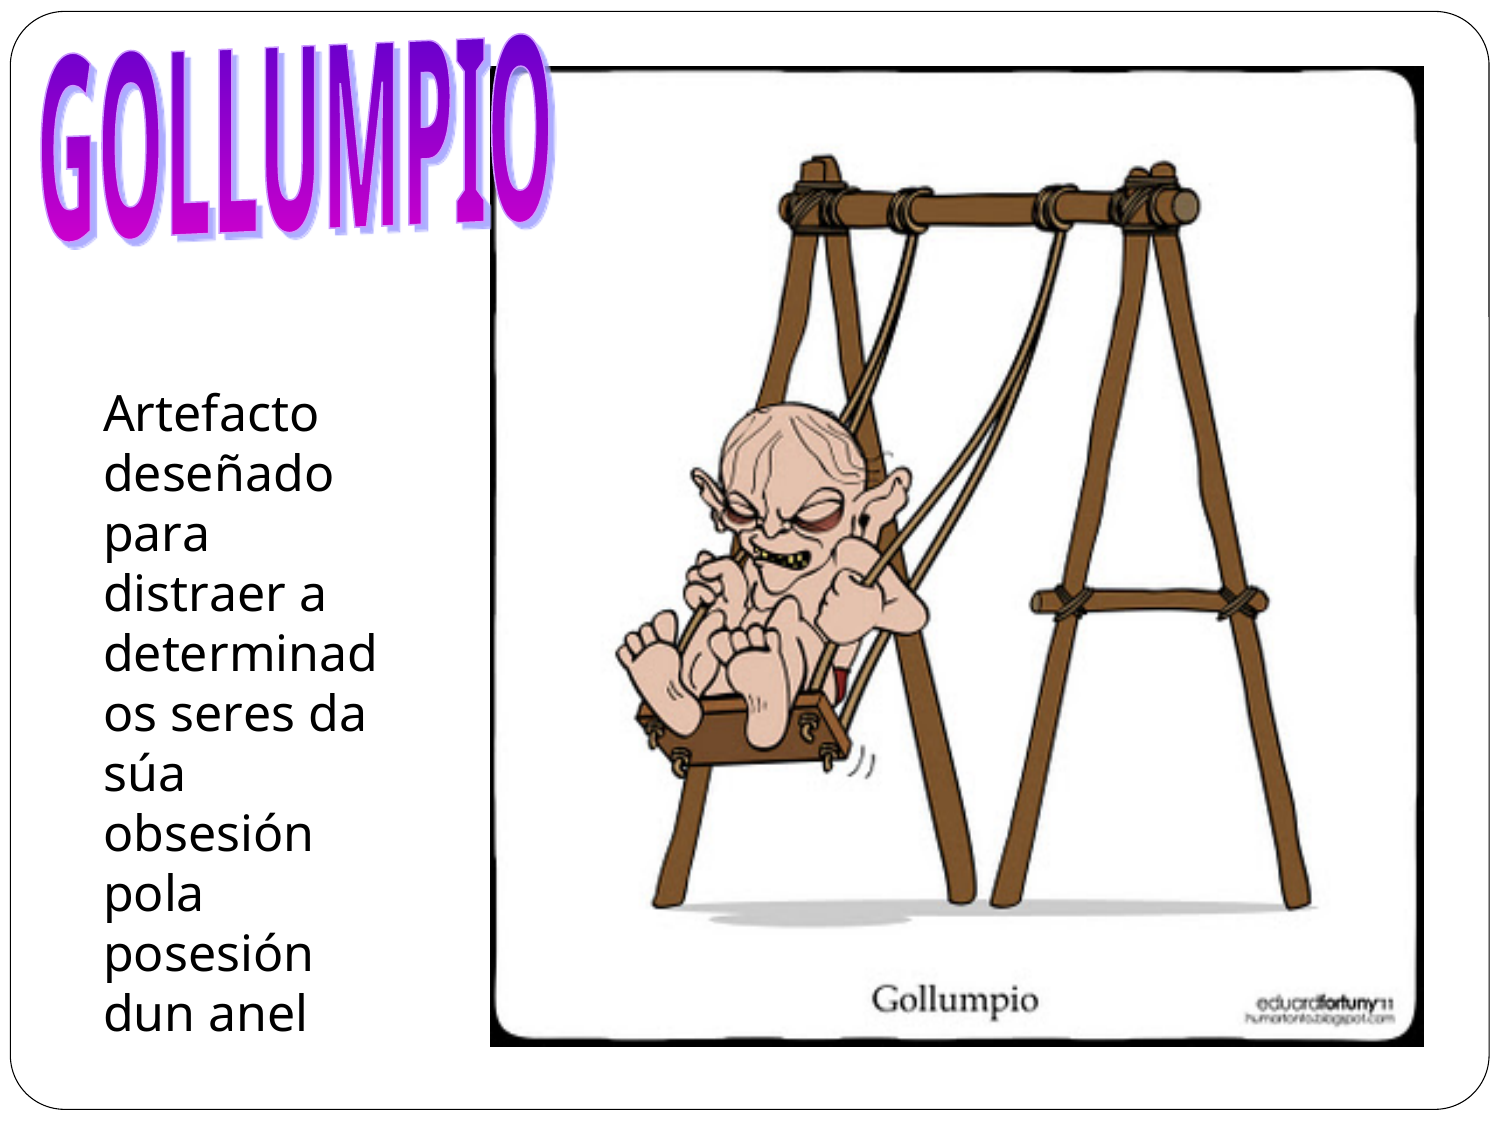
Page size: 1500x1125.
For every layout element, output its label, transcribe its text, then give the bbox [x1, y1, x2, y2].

text_box Artefacto deseñado para distraer a determinados seres da súa obsesión pola posesión dun anel [88, 373, 420, 1049]
text_box GOLLUMPIO [456, 38, 485, 223]
text_box GOLLUMPIO [101, 50, 160, 240]
text_box GOLLUMPIO [219, 49, 257, 234]
text_box GOLLUMPIO [171, 51, 209, 236]
text_box GOLLUMPIO [491, 33, 549, 223]
picture [506, 67, 535, 189]
picture [490, 66, 1424, 1047]
text_box GOLLUMPIO [329, 42, 394, 229]
text_box GOLLUMPIO [41, 53, 91, 243]
text_box GOLLUMPIO [408, 40, 451, 225]
text_box GOLLUMPIO [265, 45, 315, 233]
